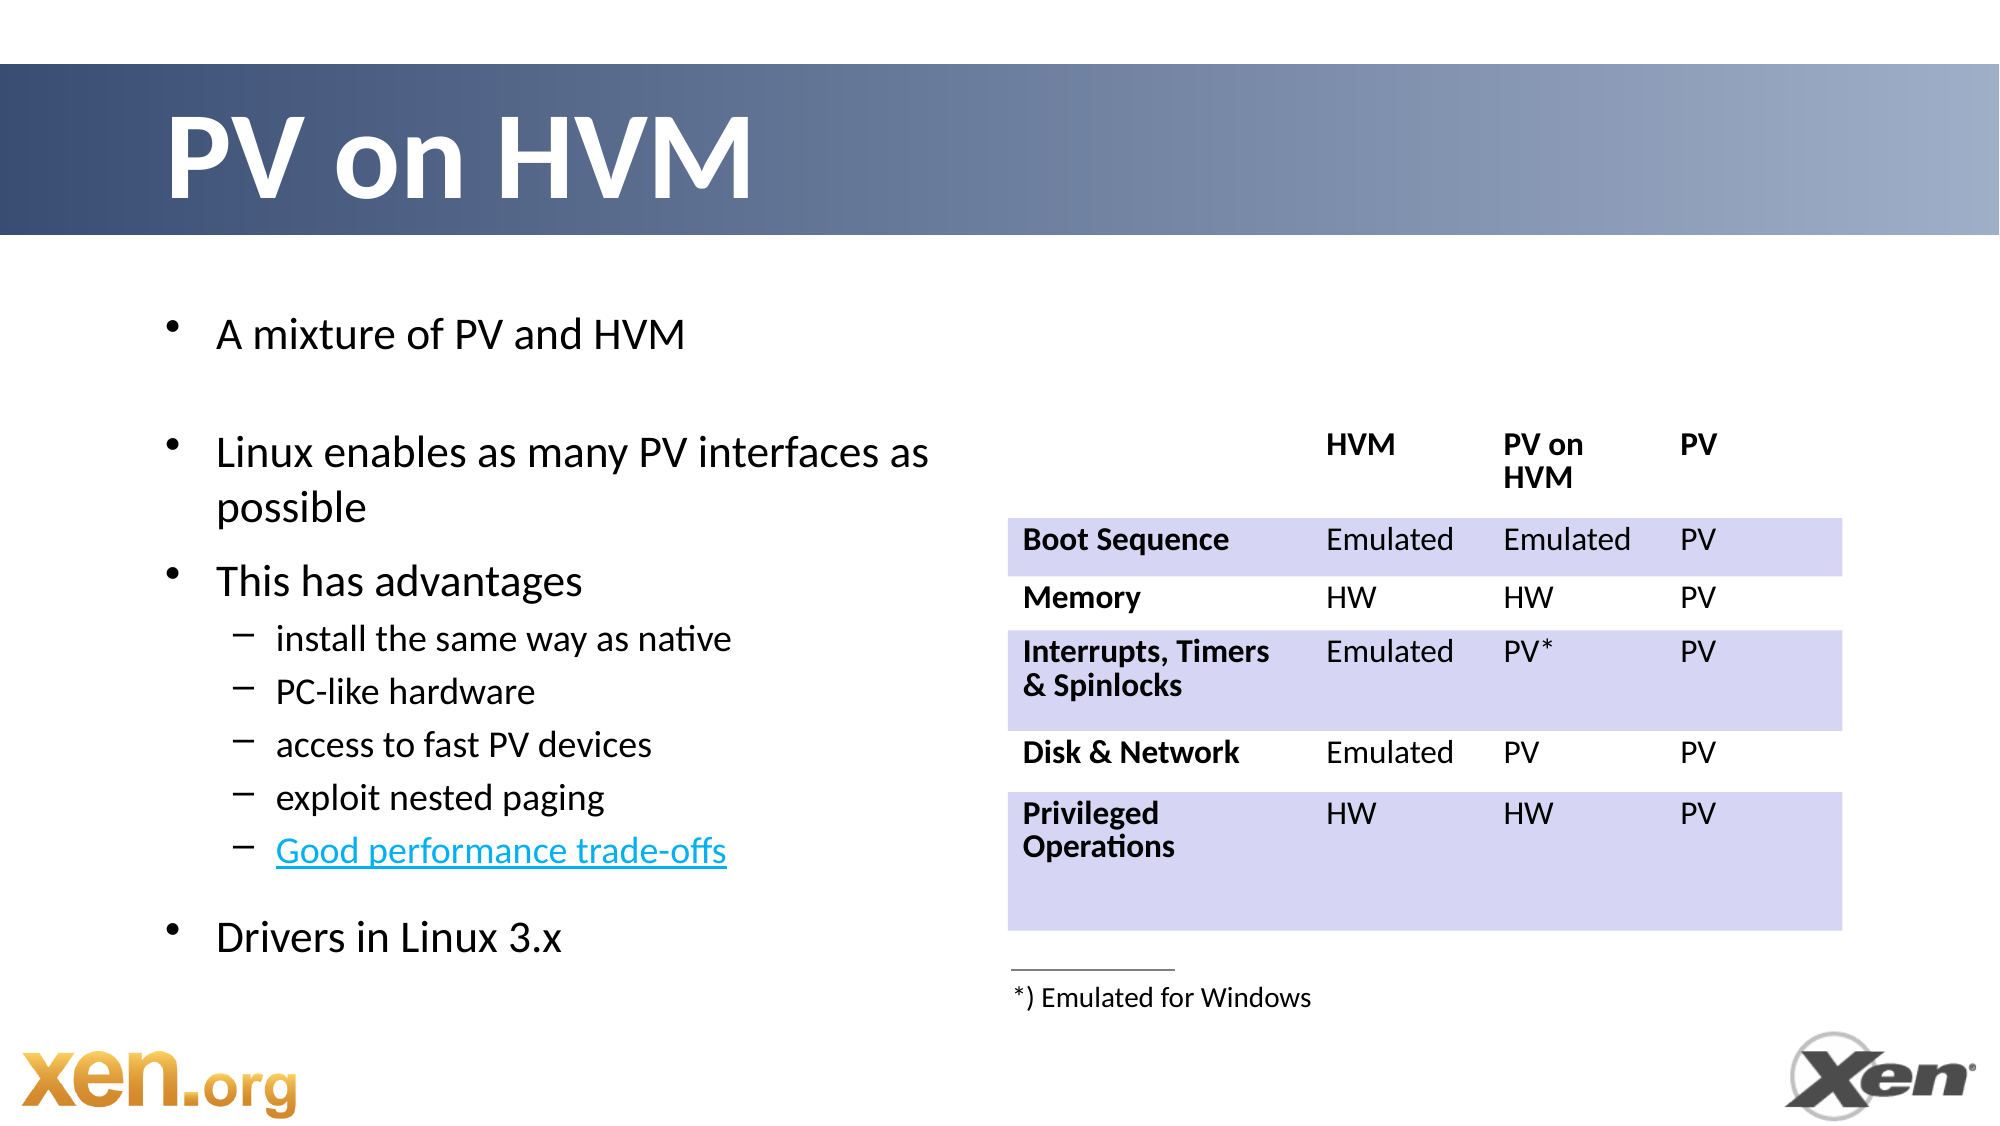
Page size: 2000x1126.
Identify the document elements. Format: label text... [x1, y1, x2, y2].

table_cell HW [1312, 792, 1488, 931]
text_box *) Emulated for Windows [996, 970, 1874, 1048]
table_header PV [1665, 423, 1842, 518]
table_cell PV [1665, 630, 1842, 731]
table_cell Privileged Operations [1008, 792, 1312, 931]
table_header PV on HVM [1488, 423, 1665, 518]
table_cell PV [1665, 576, 1842, 630]
table_cell HW [1488, 792, 1665, 931]
table_header HVM [1312, 423, 1488, 518]
table_cell Memory [1008, 576, 1312, 630]
table_cell Interrupts, Timers & Spinlocks [1008, 630, 1312, 731]
picture [19, 1051, 303, 1123]
table_cell HW [1488, 576, 1665, 630]
table_cell HW [1312, 576, 1488, 630]
list A mixture of PV and HVM Linux enables as many PV interfaces as possible This has advantages install the same way as native PC-like hardware access to fast PV devices exploit nested paging Good performance trade-offs Drivers in Linux 3.x [149, 296, 985, 973]
table_cell Boot Sequence [1008, 518, 1312, 576]
table_cell Disk & Network [1008, 731, 1312, 792]
table_header [1008, 423, 1312, 518]
table_cell Emulated [1312, 630, 1488, 731]
table_cell PV [1488, 731, 1665, 792]
title PV on HVM [150, 54, 1850, 243]
table_cell Emulated [1488, 518, 1665, 576]
table_cell Emulated [1312, 518, 1488, 576]
table_cell PV [1665, 731, 1842, 792]
table_cell Emulated [1312, 731, 1488, 792]
table_cell Dom0 OS: CentOS, Debian, Fedora, NetBSD, OpenSuse, RHEL 5.x, Solaris 11, … [1779, 1030, 1989, 1126]
table_cell PV [1665, 792, 1842, 931]
table_cell PV* [1488, 630, 1665, 731]
table_cell PV [1665, 518, 1842, 576]
